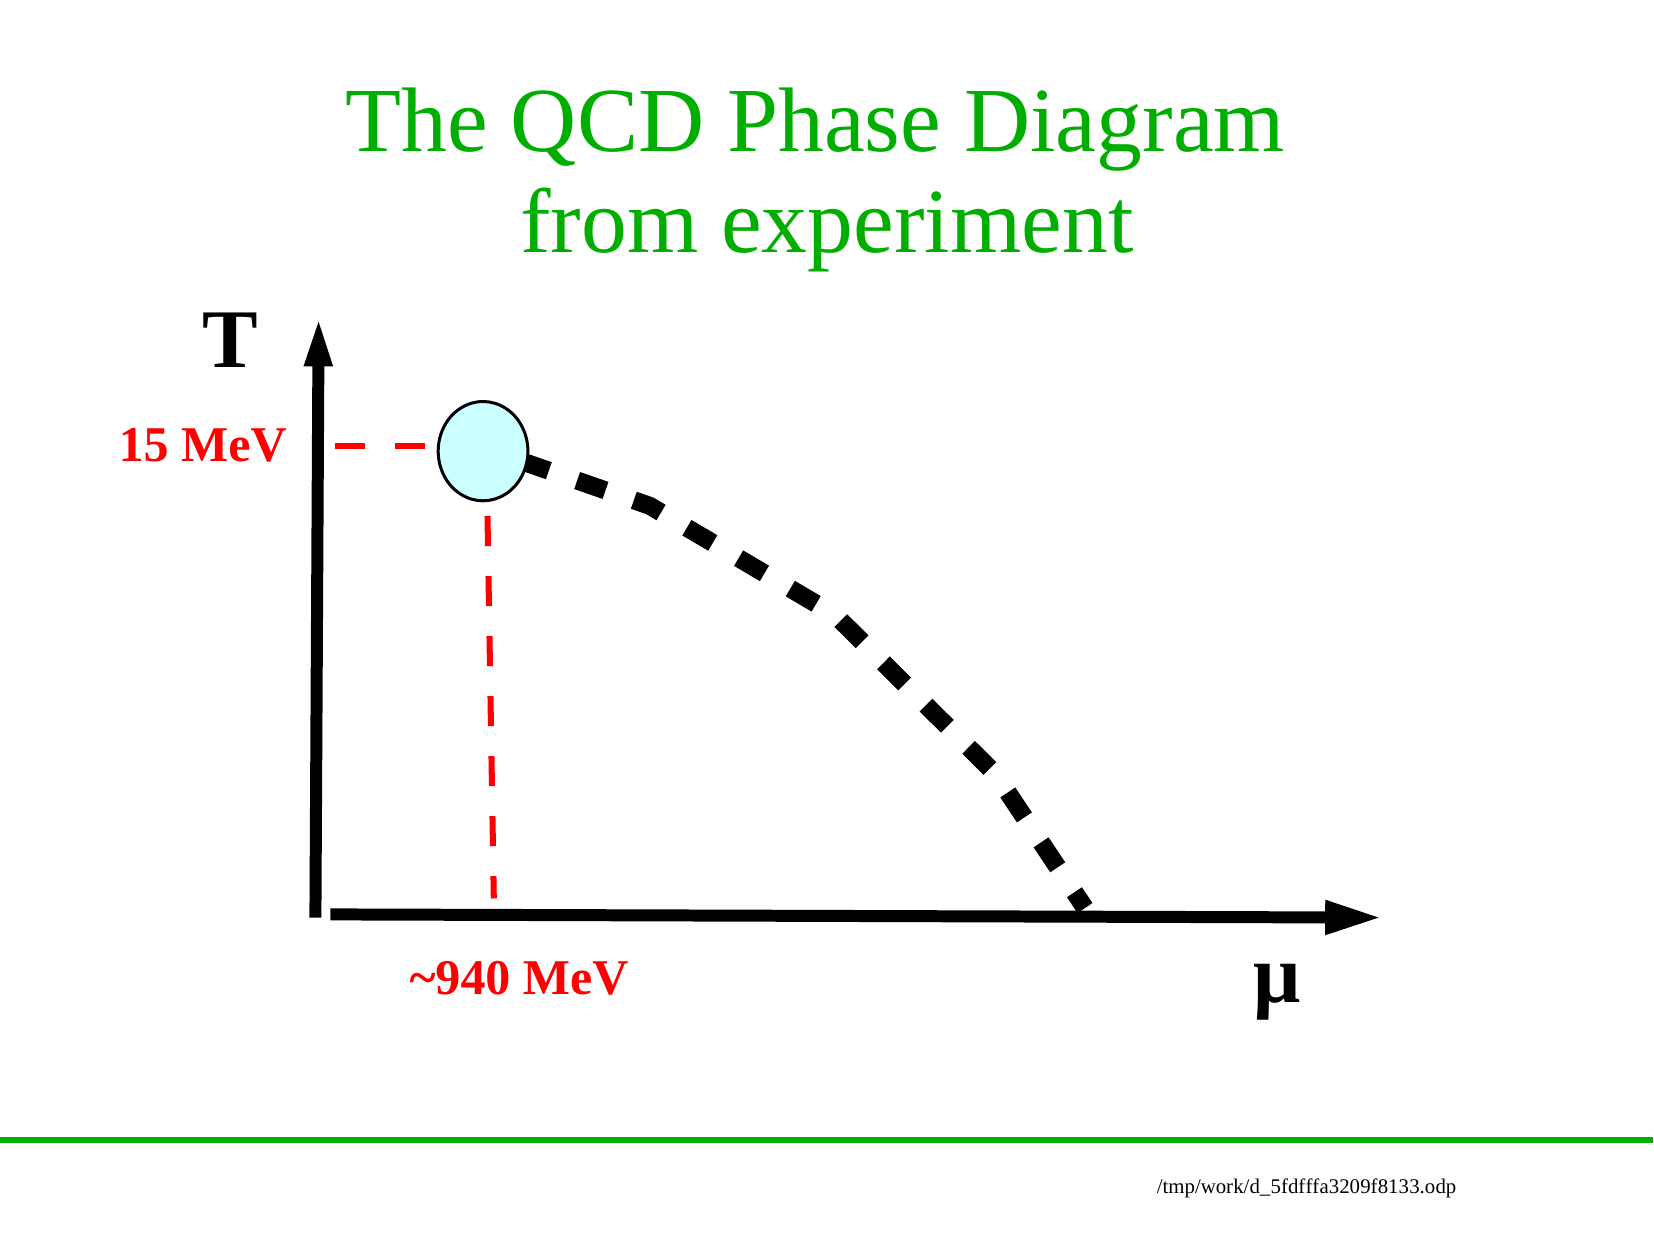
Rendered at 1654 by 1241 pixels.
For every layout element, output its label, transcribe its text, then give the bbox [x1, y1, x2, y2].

title The QCD Phase Diagram from experiment [121, 67, 1534, 275]
text_box 15 MeV [117, 415, 289, 474]
text_box [438, 401, 528, 501]
text_box μ [1253, 928, 1301, 1021]
text_box ~940 MeV [408, 948, 631, 1007]
text_box T [202, 293, 259, 386]
